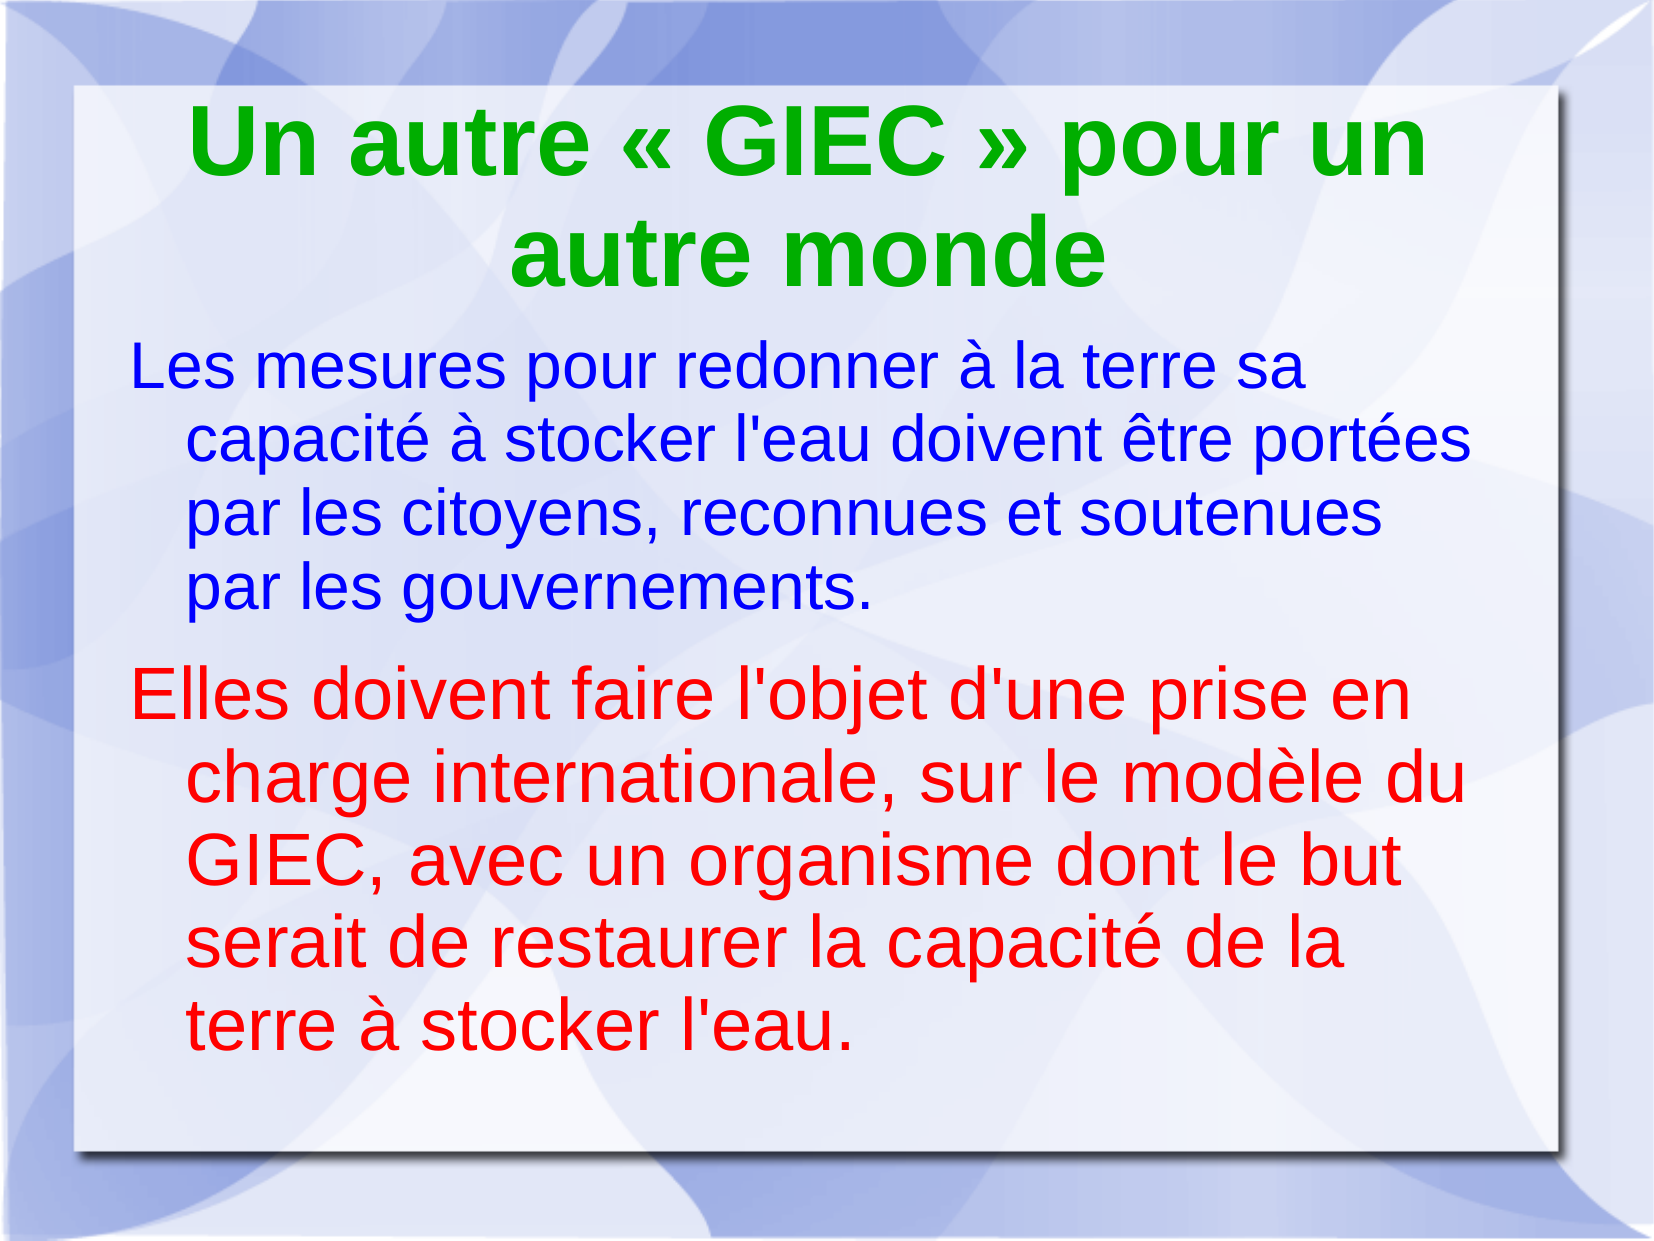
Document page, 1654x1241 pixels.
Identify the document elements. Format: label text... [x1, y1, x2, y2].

list Les mesures pour redonner à la terre sa capacité à stocker l'eau doivent être portées par les citoyens, reconnues et soutenues par les gouvernements. Elles doivent faire l'objet d'une prise en charge internationale, sur le modèle du GIEC, avec un organisme dont le but serait de restaurer la capacité de la terre à stocker l'eau. [129, 324, 1489, 1075]
picture [0, 0, 1654, 1241]
title Un autre « GIEC » pour un autre monde [82, 79, 1536, 310]
